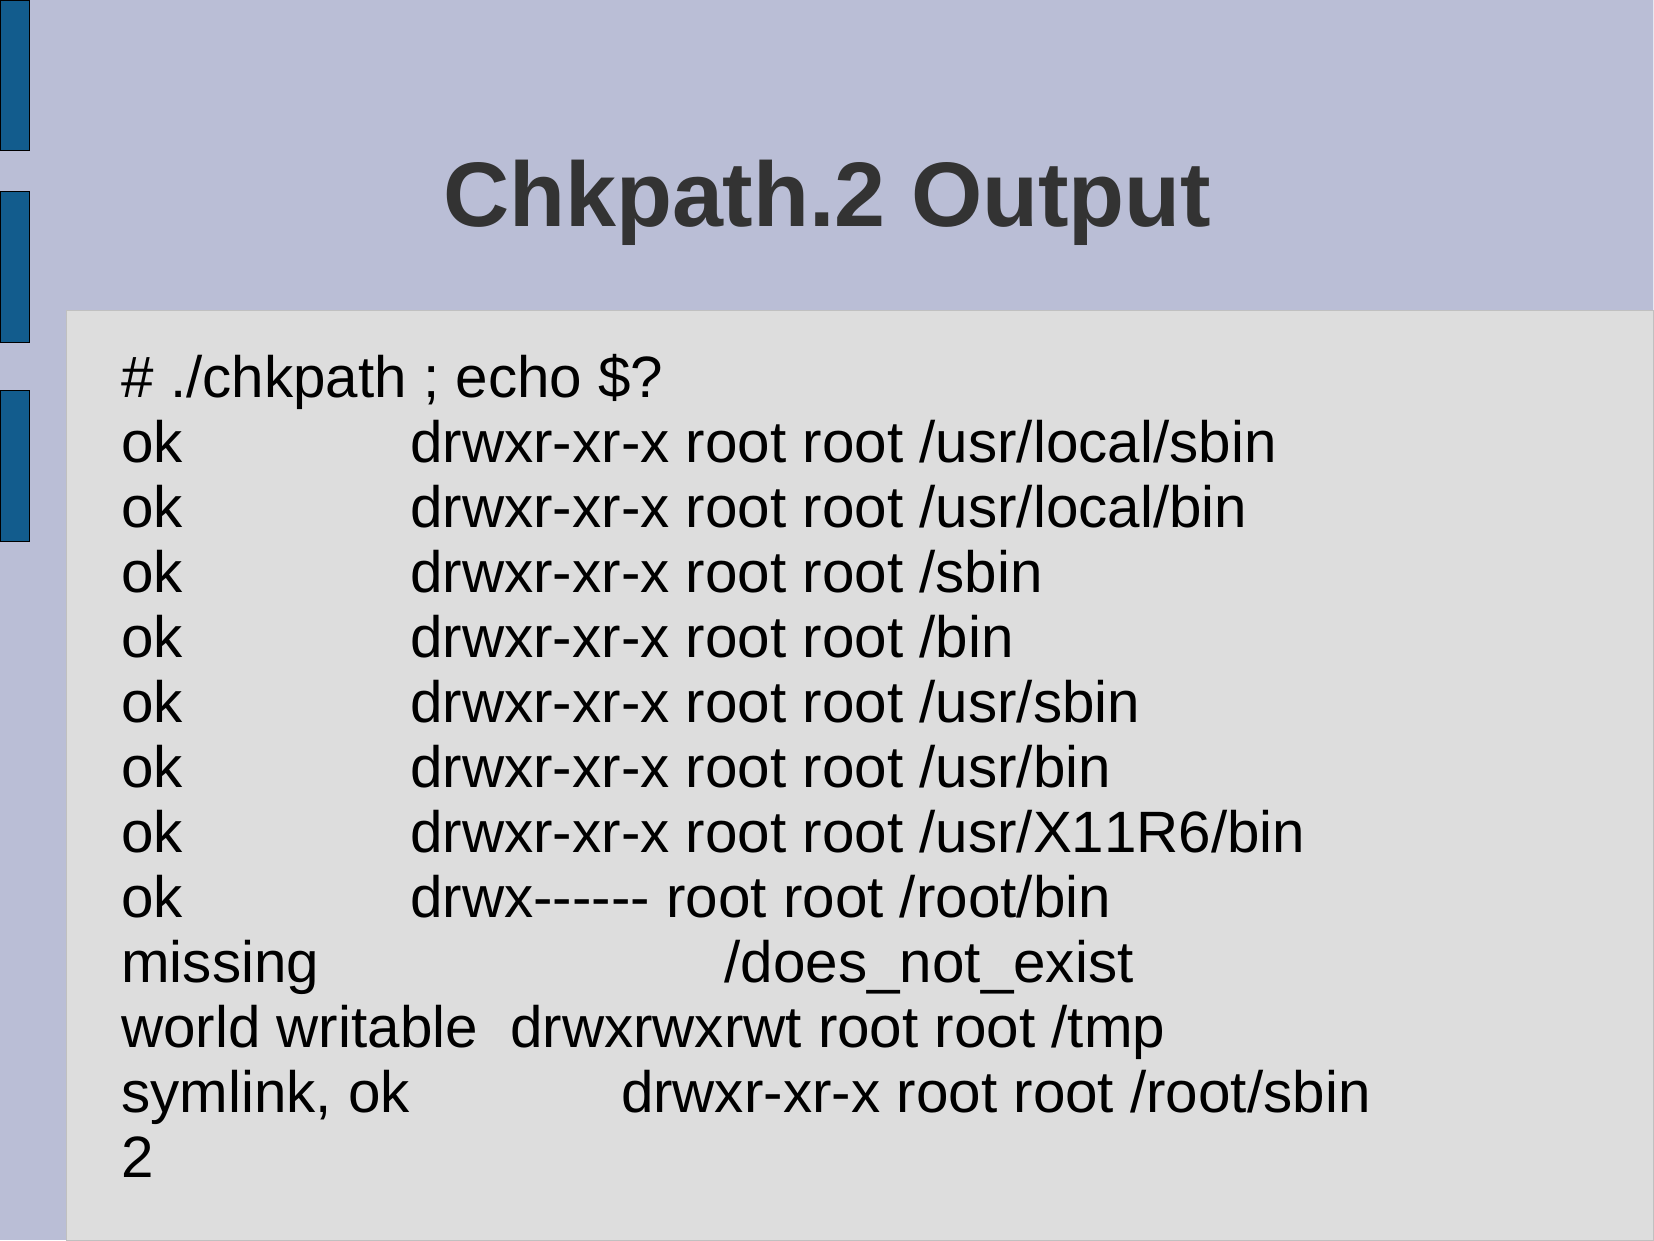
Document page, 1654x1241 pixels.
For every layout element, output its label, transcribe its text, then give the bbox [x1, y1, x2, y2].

list # ./chkpath ; echo $? ok drwxr-xr-x root root /usr/local/sbin ok drwxr-xr-x root root /usr/local/bin ok drwxr-xr-x root root /sbin ok drwxr-xr-x root root /bin ok drwxr-xr-x root root /usr/sbin ok drwxr-xr-x root root /usr/bin ok drwxr-xr-x root root /usr/X11R6/bin ok drwx------ root root /root/bin missing /does_not_exist world writable drwxrwxrwt root root /tmp symlink, ok drwxr-xr-x root root /root/sbin 2 [121, 344, 1534, 1191]
title Chkpath.2 Output [121, 98, 1534, 291]
